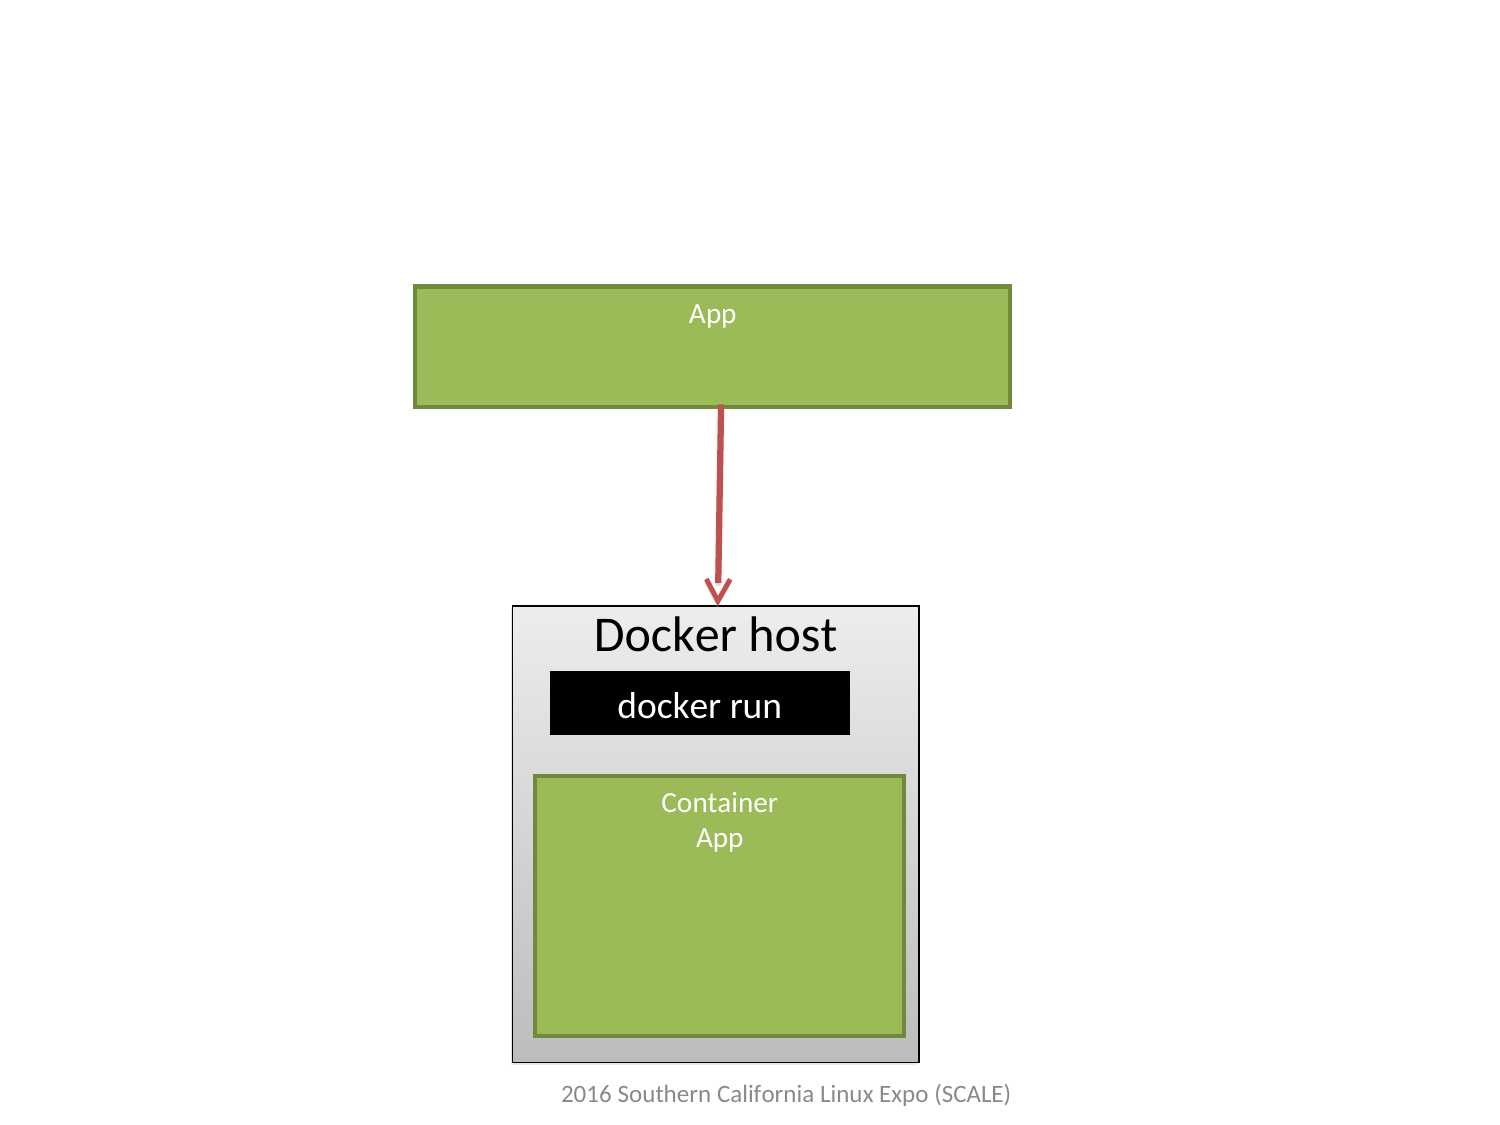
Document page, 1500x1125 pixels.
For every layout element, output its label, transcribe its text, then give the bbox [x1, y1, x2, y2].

text_box docker run [552, 672, 848, 734]
text_box Container App [535, 775, 905, 1037]
text_box Docker host [512, 605, 919, 1062]
text_box App [415, 286, 1011, 407]
text_box 2016 Southern California Linux Expo (SCALE) [512, 1062, 1067, 1123]
